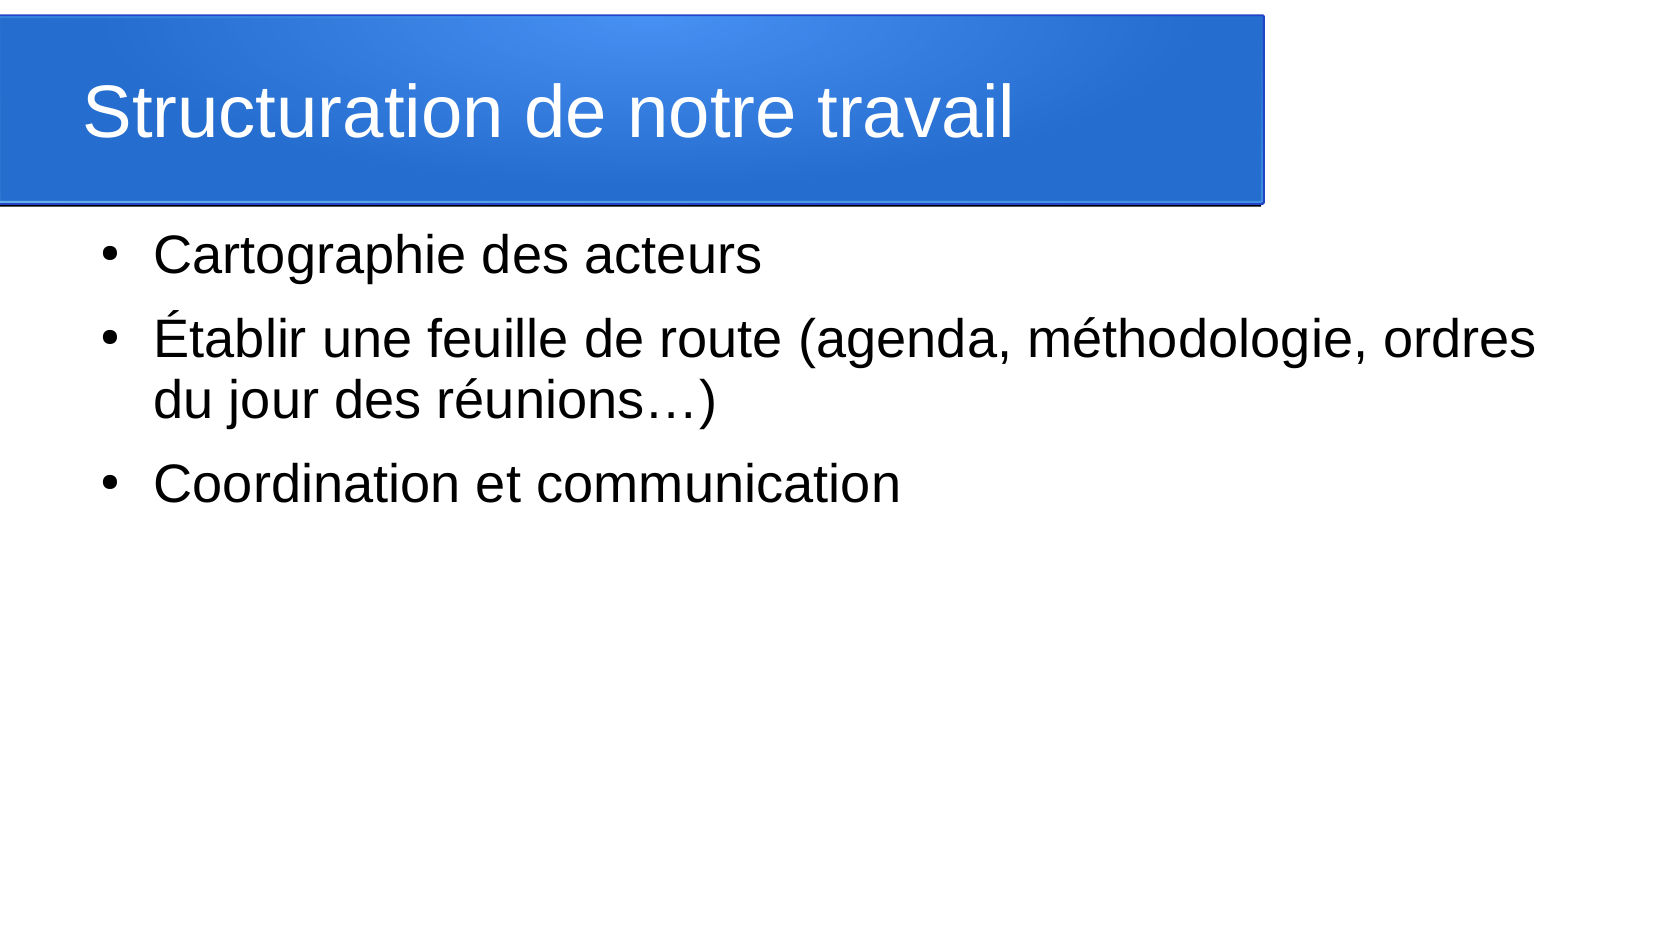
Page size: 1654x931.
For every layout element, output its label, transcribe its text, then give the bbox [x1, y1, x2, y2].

list Cartographie des acteurs Établir une feuille de route (agenda, méthodologie, ordres du jour des réunions…) Coordination et communication [82, 224, 1571, 764]
title Structuration de notre travail [82, 35, 1235, 189]
